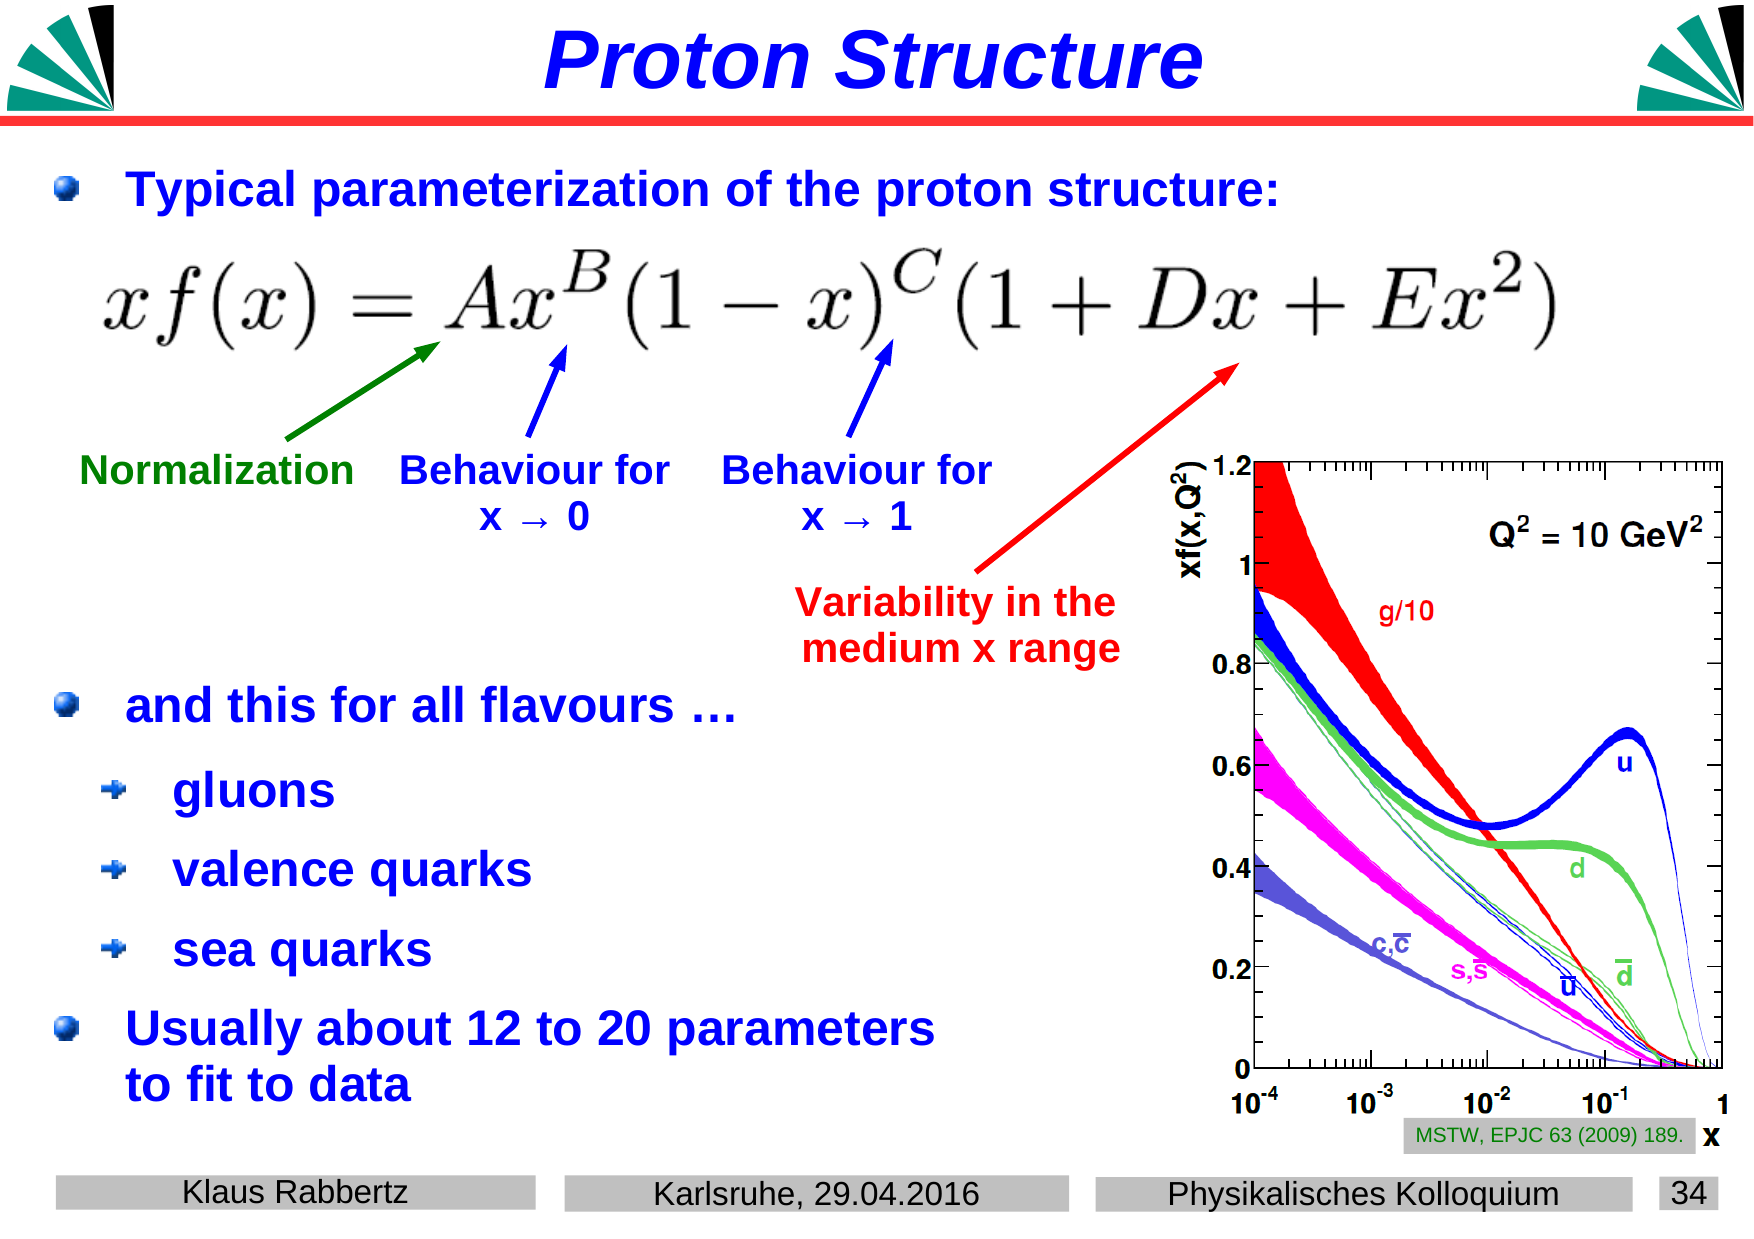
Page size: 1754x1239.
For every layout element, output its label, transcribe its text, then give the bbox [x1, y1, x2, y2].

text_box Behaviour for x → 1 [709, 440, 1005, 547]
title Proton Structure [120, 10, 1629, 110]
picture [7, 5, 114, 112]
picture [1158, 442, 1741, 1156]
picture [1637, 5, 1744, 112]
picture [83, 235, 1570, 367]
text_box Variability in the medium x range [782, 572, 1137, 679]
text_box Normalization [67, 440, 368, 500]
list Typical parameterization of the proton structure: [42, 161, 1581, 235]
text_box MSTW, EPJC 63 (2009) 189. [1403, 1117, 1696, 1154]
list and this for all flavours … gluons valence quarks sea quarks Usually about 12 to 20 parameters to fit to data [42, 676, 967, 1115]
text_box Behaviour for x → 0 [387, 440, 682, 547]
